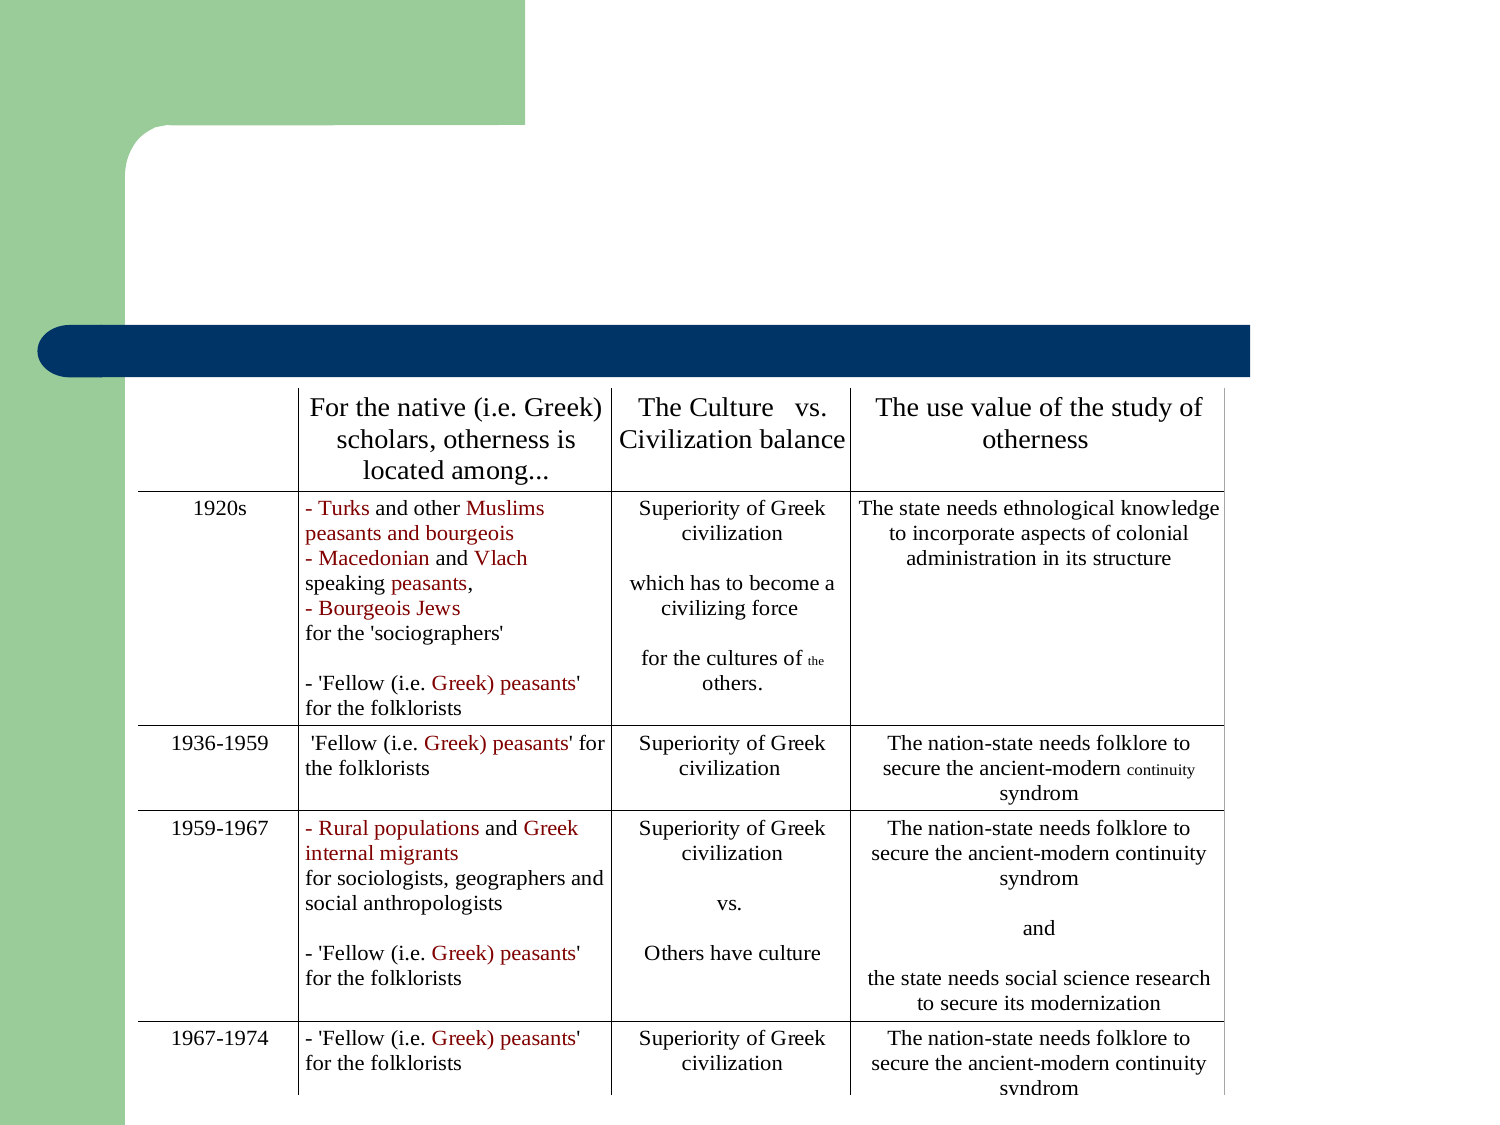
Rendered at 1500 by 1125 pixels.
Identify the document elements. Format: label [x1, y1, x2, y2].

chart [138, 388, 1225, 1095]
